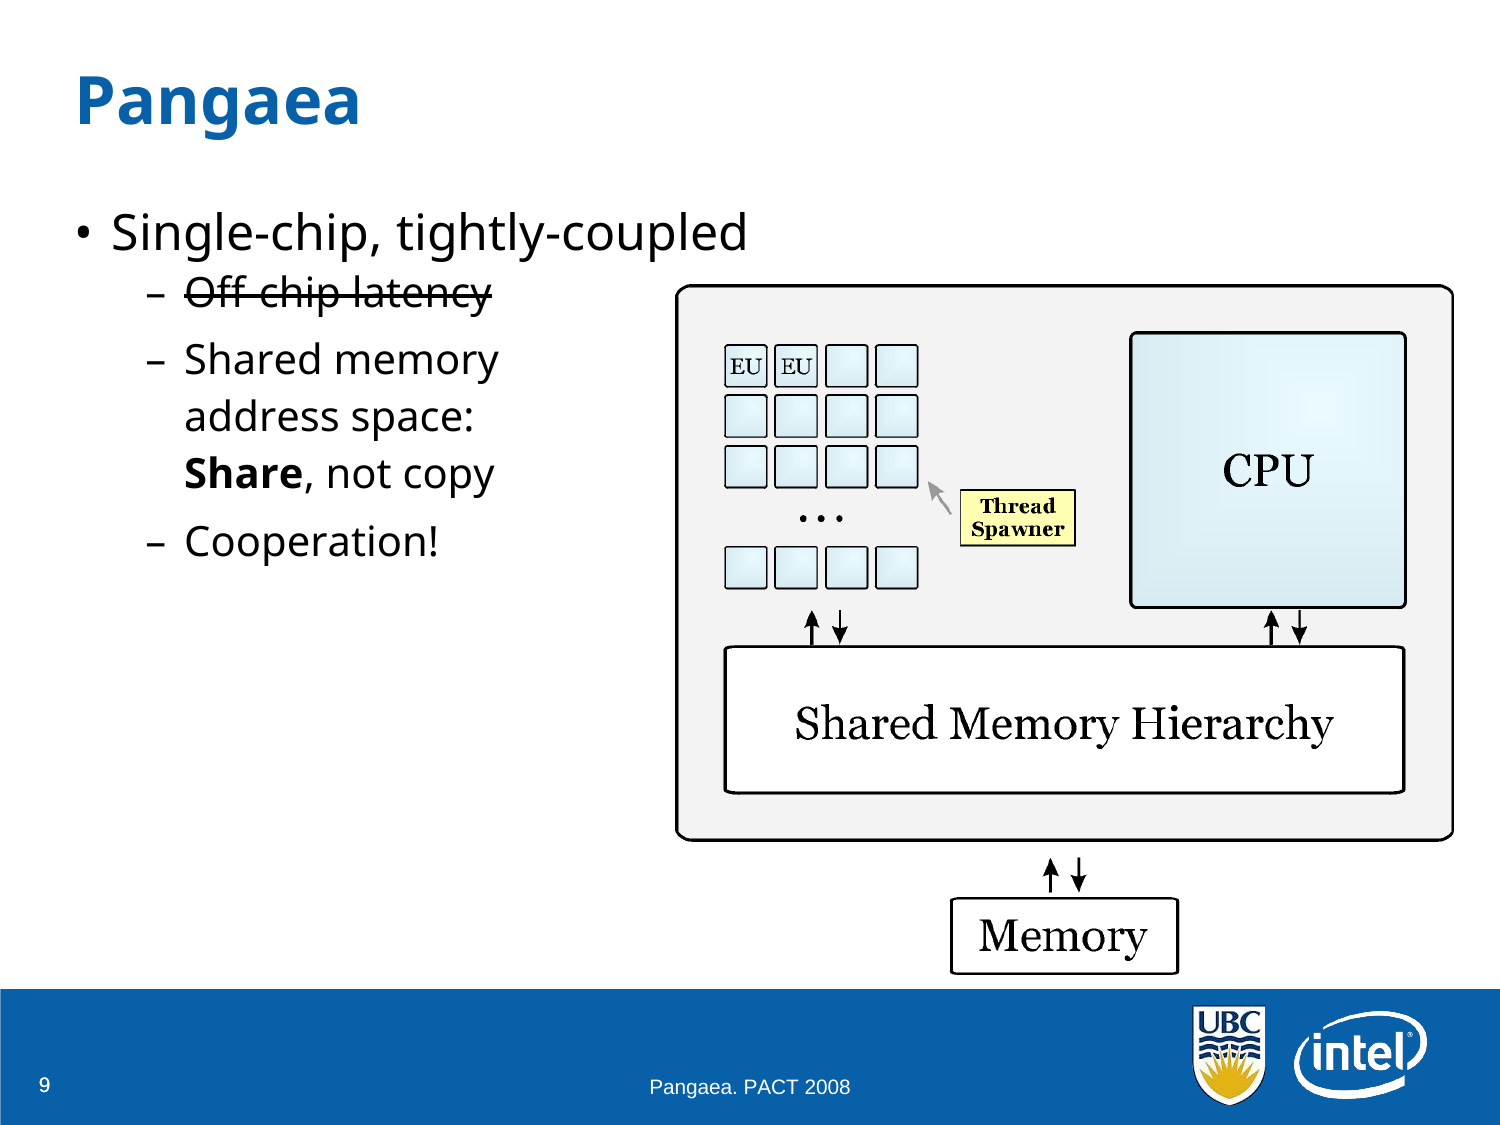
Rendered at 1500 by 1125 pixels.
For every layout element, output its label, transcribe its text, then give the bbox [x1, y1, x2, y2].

picture [675, 284, 1454, 976]
picture [1192, 1005, 1266, 1106]
title Pangaea [74, 25, 1427, 172]
picture [1294, 1011, 1427, 1099]
list Off-chip latency Shared memory address space: Share, not copy Cooperation! [89, 262, 601, 977]
list Single-chip, tightly-coupled [74, 197, 1427, 992]
